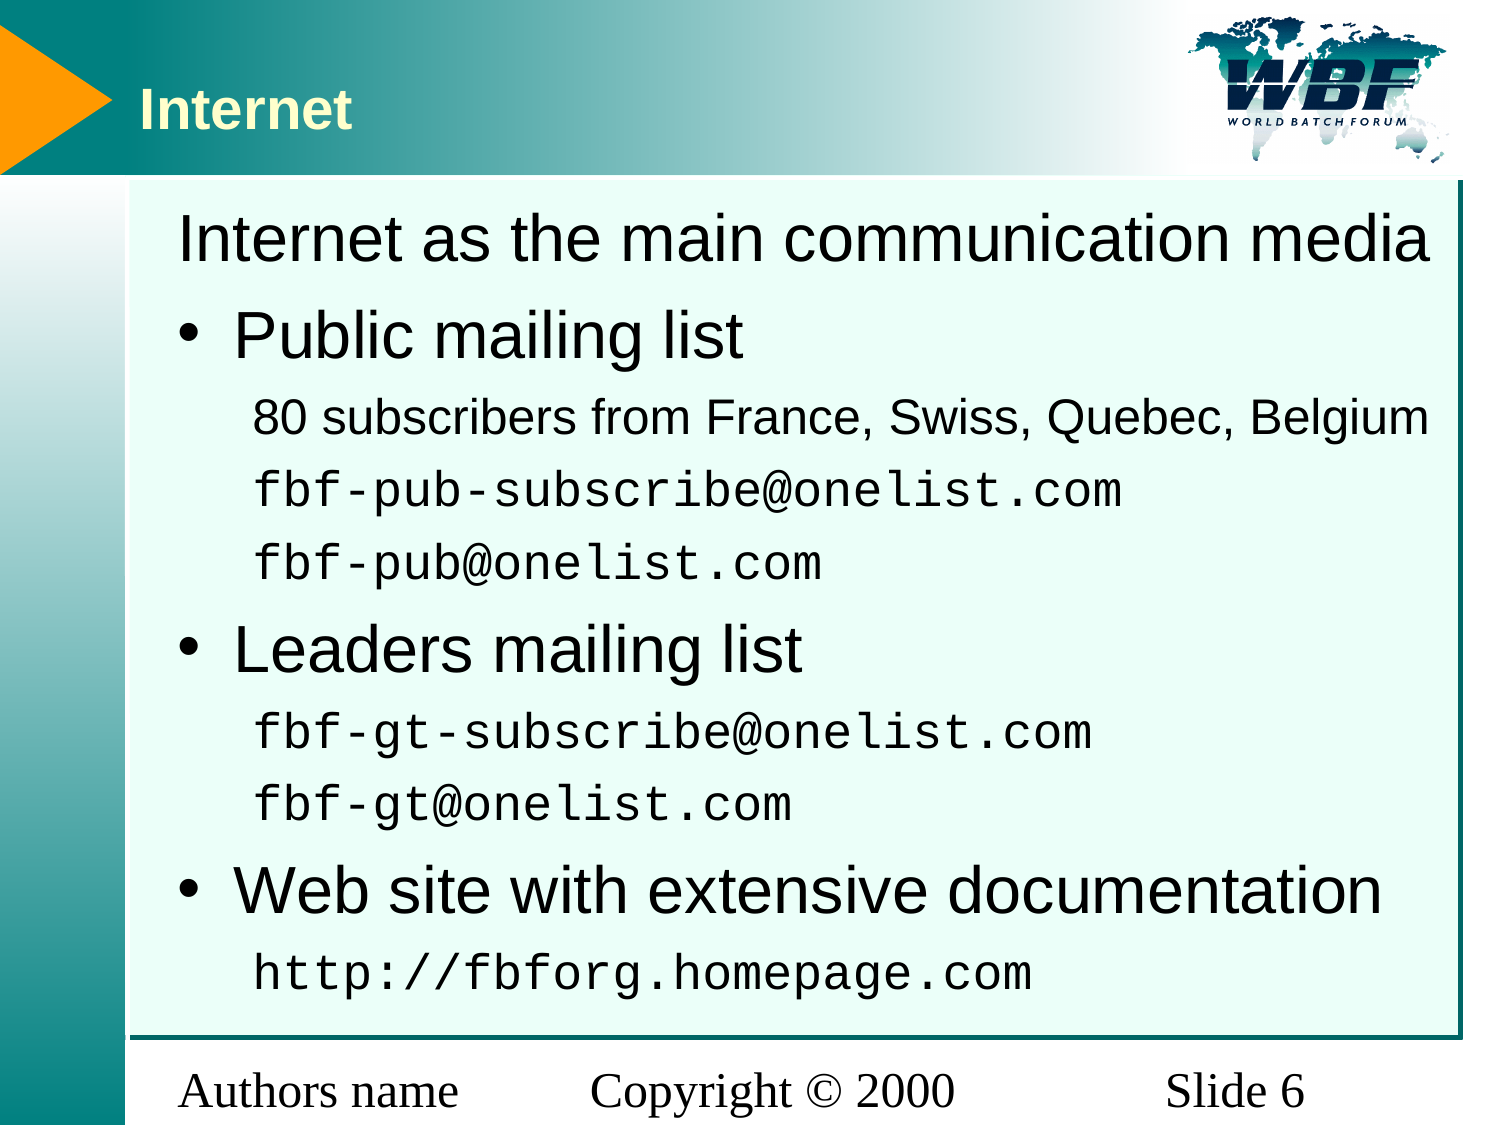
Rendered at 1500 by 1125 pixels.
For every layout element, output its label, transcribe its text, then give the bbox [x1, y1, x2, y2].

list Internet as the main communication media Public mailing list 80 subscribers from France, Swiss, Quebec, Belgium fbf-pub-subscribe@onelist.com fbf-pub@onelist.com Leaders mailing list fbf-gt-subscribe@onelist.com fbf-gt@onelist.com Web site with extensive documentation http://fbforg.homepage.com [162, 187, 1463, 1013]
title Internet [125, 49, 1150, 163]
